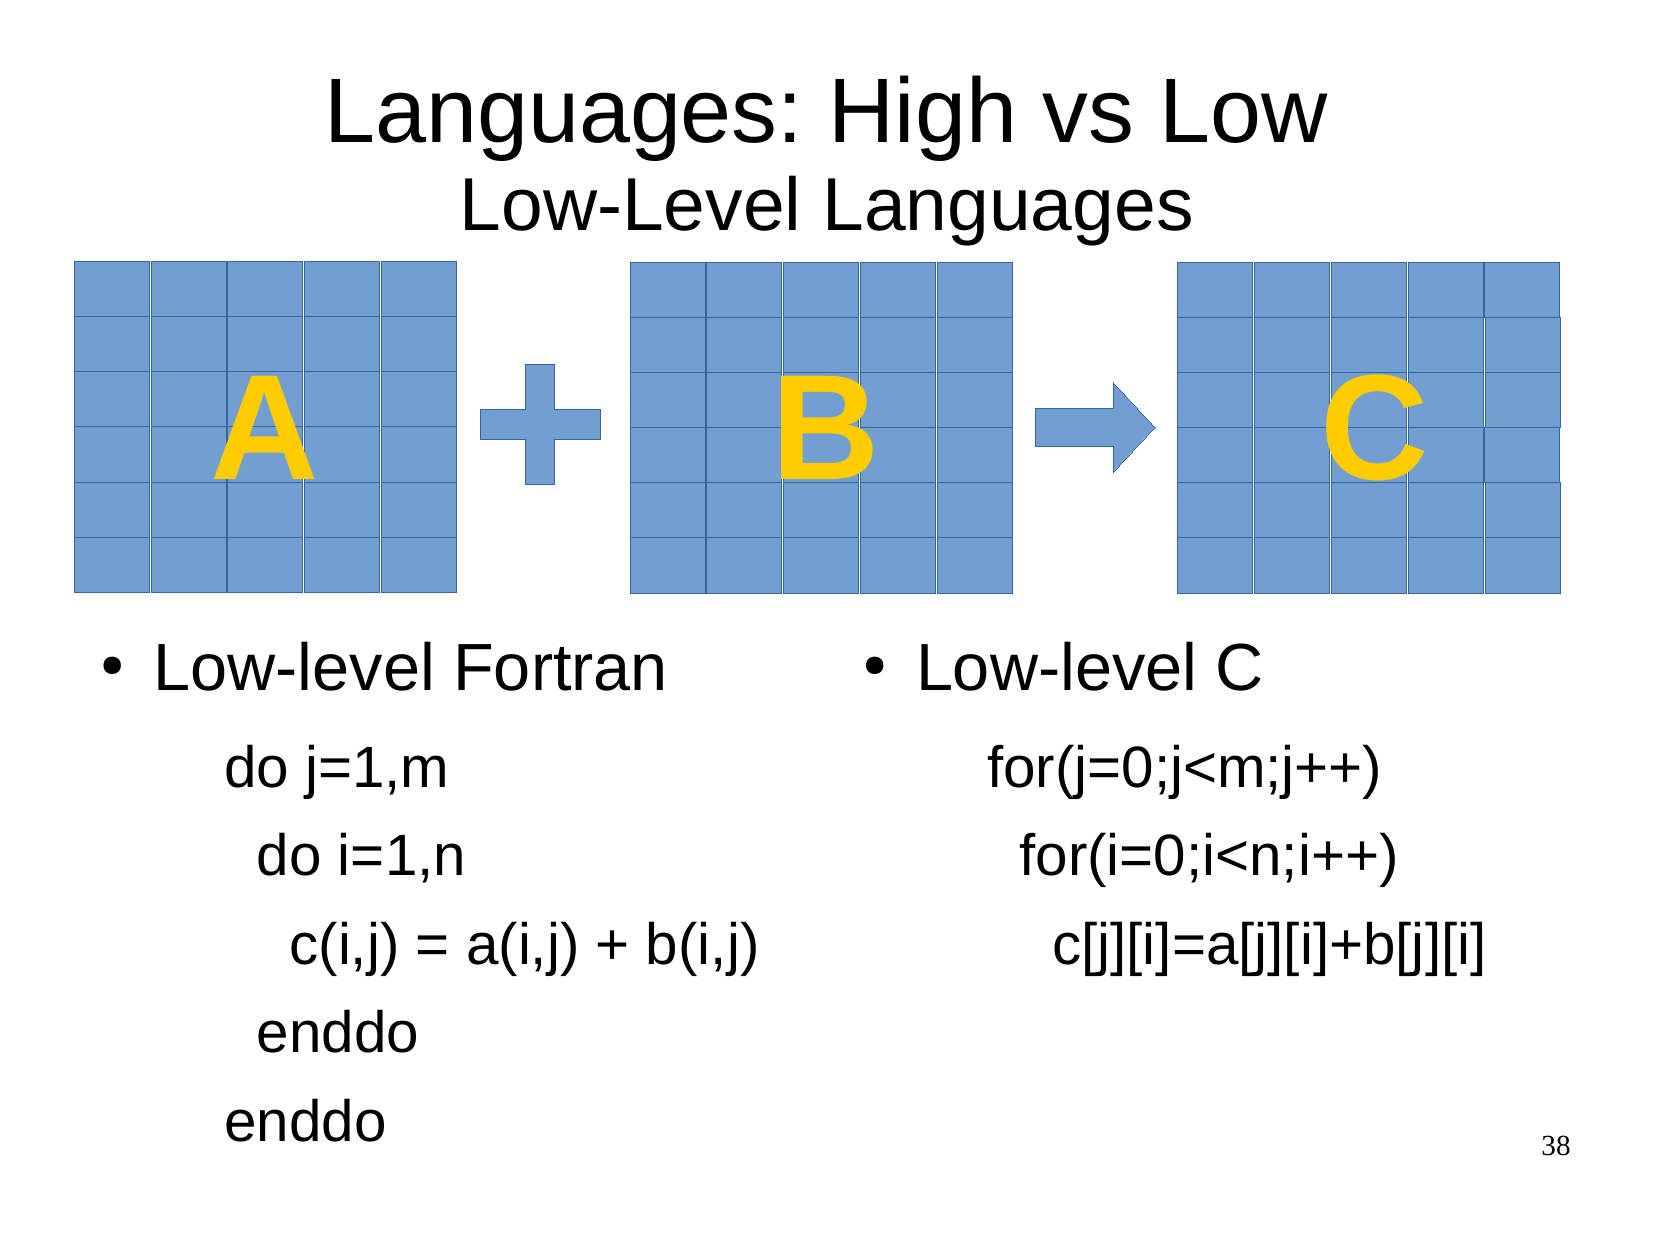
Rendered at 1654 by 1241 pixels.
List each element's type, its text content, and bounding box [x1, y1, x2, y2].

text_box [1408, 537, 1484, 594]
text_box [630, 262, 782, 594]
text_box [1331, 262, 1407, 276]
text_box [1254, 262, 1330, 332]
text_box [304, 261, 380, 326]
list Low-level Fortran do j=1,m do i=1,n c(i,j) = a(i,j) + b(i,j) enddo enddo [82, 630, 809, 1217]
text_box [860, 262, 936, 320]
text_box [937, 262, 1013, 594]
text_box [1177, 262, 1253, 594]
text_box A [114, 270, 415, 586]
list Low-level C for(j=0;j<m;j++) for(i=0;i<n;i++) c[j][i]=a[j][i]+b[j][i] [845, 630, 1572, 1217]
text_box [151, 533, 303, 593]
text_box [480, 364, 601, 485]
text_box C [1224, 270, 1525, 586]
title Languages: High vs Low Low-Level Languages [82, 49, 1571, 257]
text_box [1331, 579, 1407, 594]
text_box [783, 580, 859, 594]
text_box [151, 261, 303, 322]
text_box [1035, 382, 1156, 473]
text_box [304, 529, 380, 593]
text_box [381, 261, 457, 593]
text_box [860, 535, 936, 594]
text_box [1254, 524, 1330, 594]
text_box B [675, 270, 976, 586]
text_box [783, 262, 859, 276]
text_box [1408, 262, 1561, 594]
text_box [74, 261, 150, 593]
